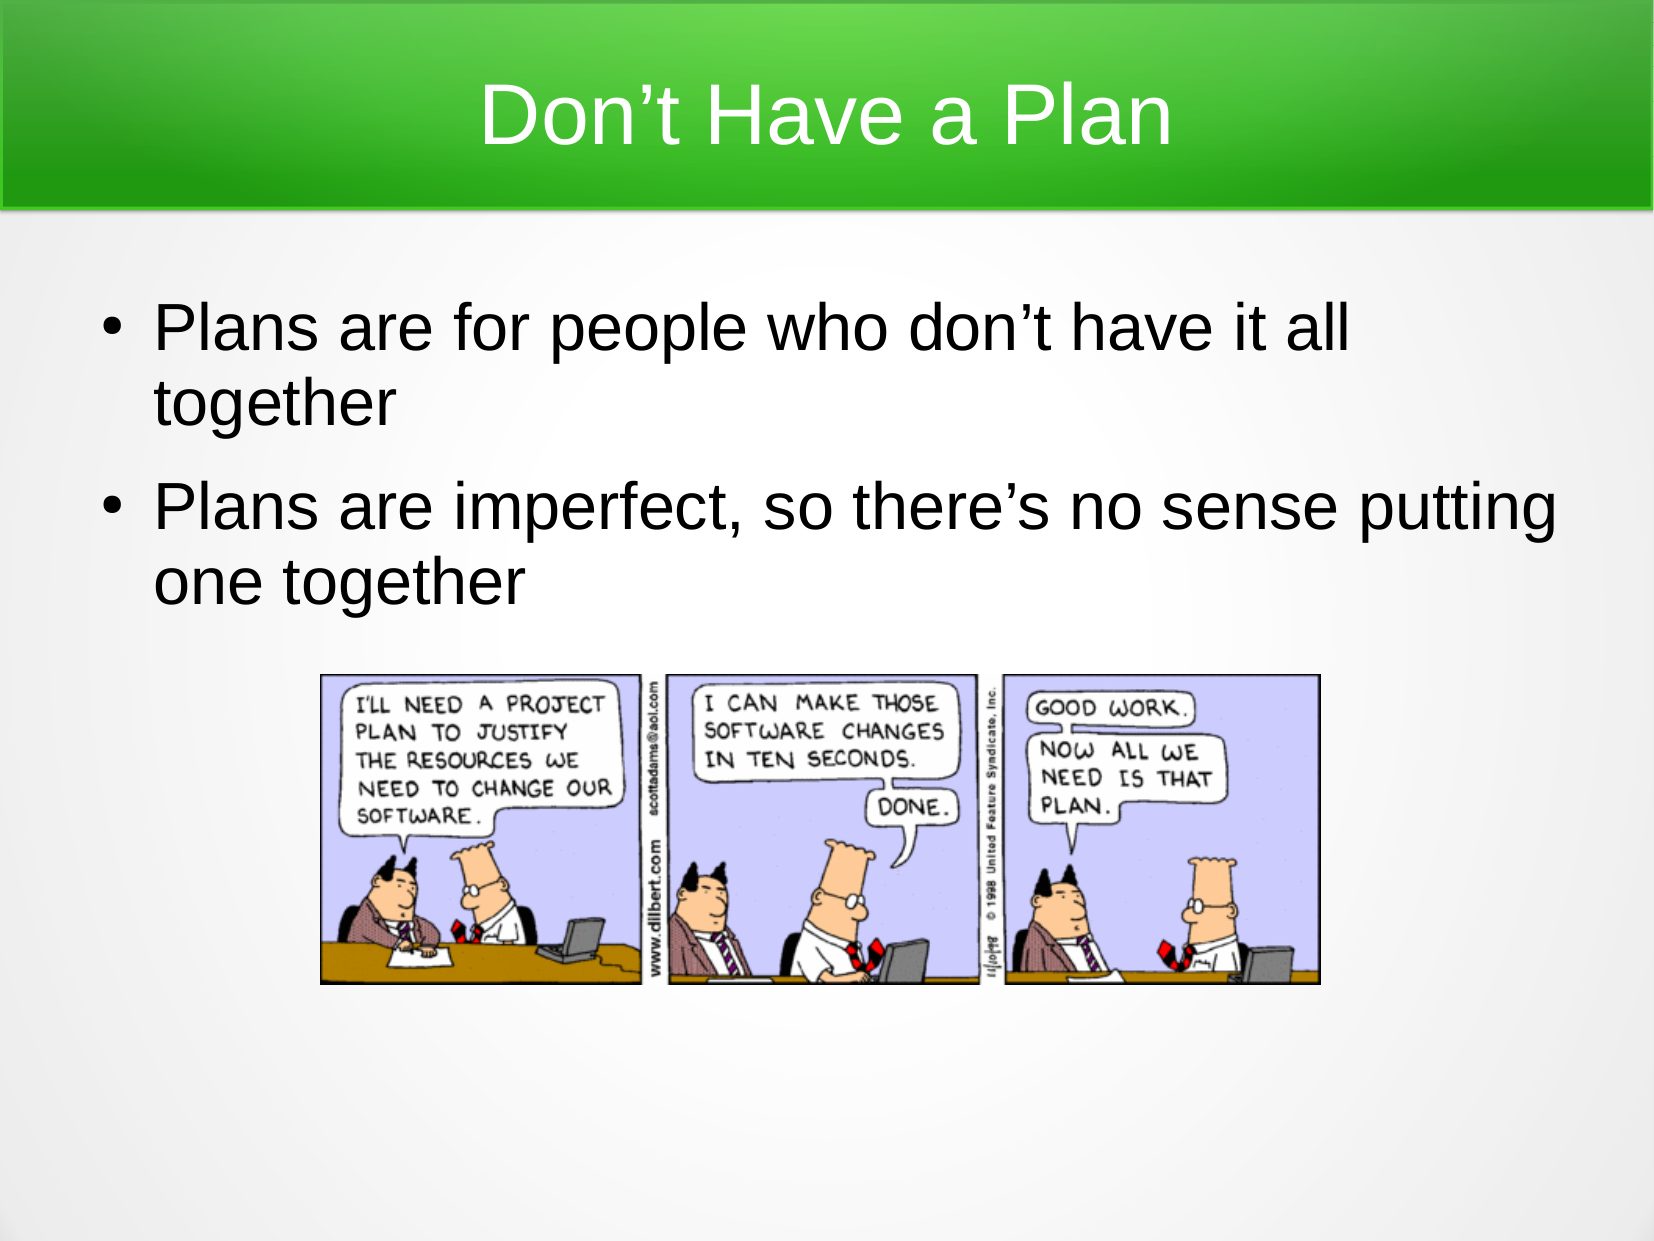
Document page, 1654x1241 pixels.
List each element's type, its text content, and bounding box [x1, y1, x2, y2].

title Don’t Have a Plan [82, 49, 1571, 179]
list Plans are for people who don’t have it all together Plans are imperfect, so there’s no sense putting one together [82, 290, 1571, 1010]
picture [320, 674, 1321, 985]
